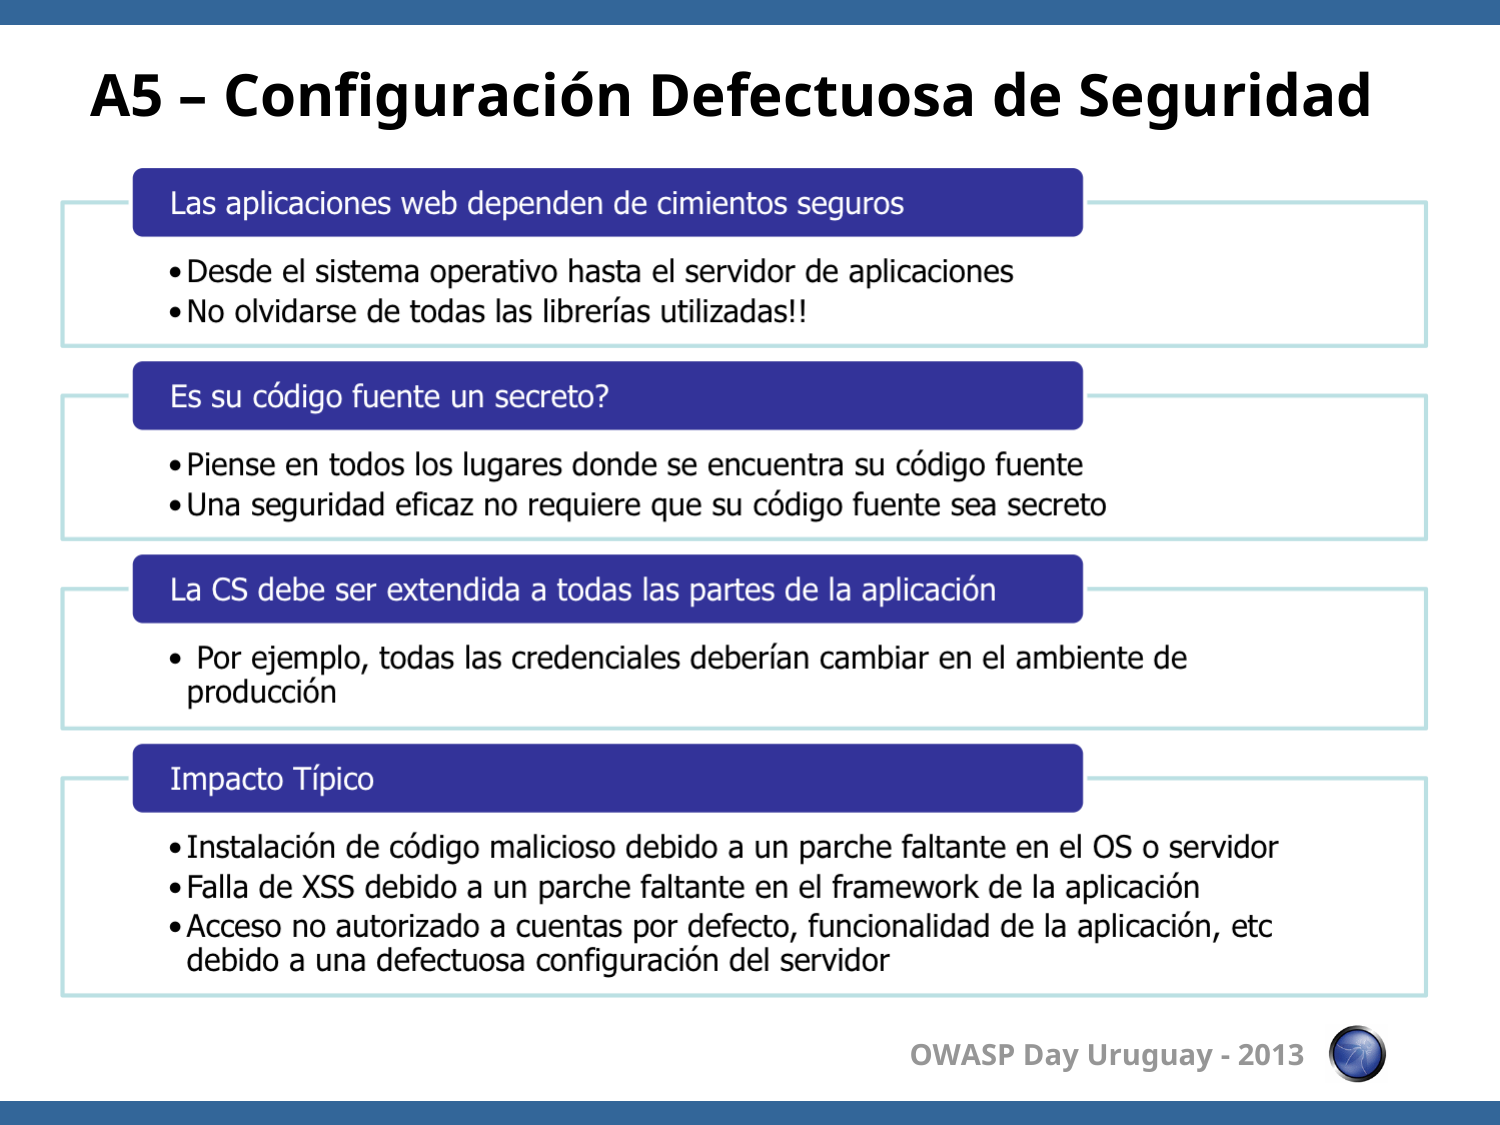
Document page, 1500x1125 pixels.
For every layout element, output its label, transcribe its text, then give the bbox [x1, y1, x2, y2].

picture [1325, 1024, 1388, 1083]
picture [59, 148, 1429, 1014]
title A5 – Configuración Defectuosa de Seguridad [75, 15, 1426, 148]
